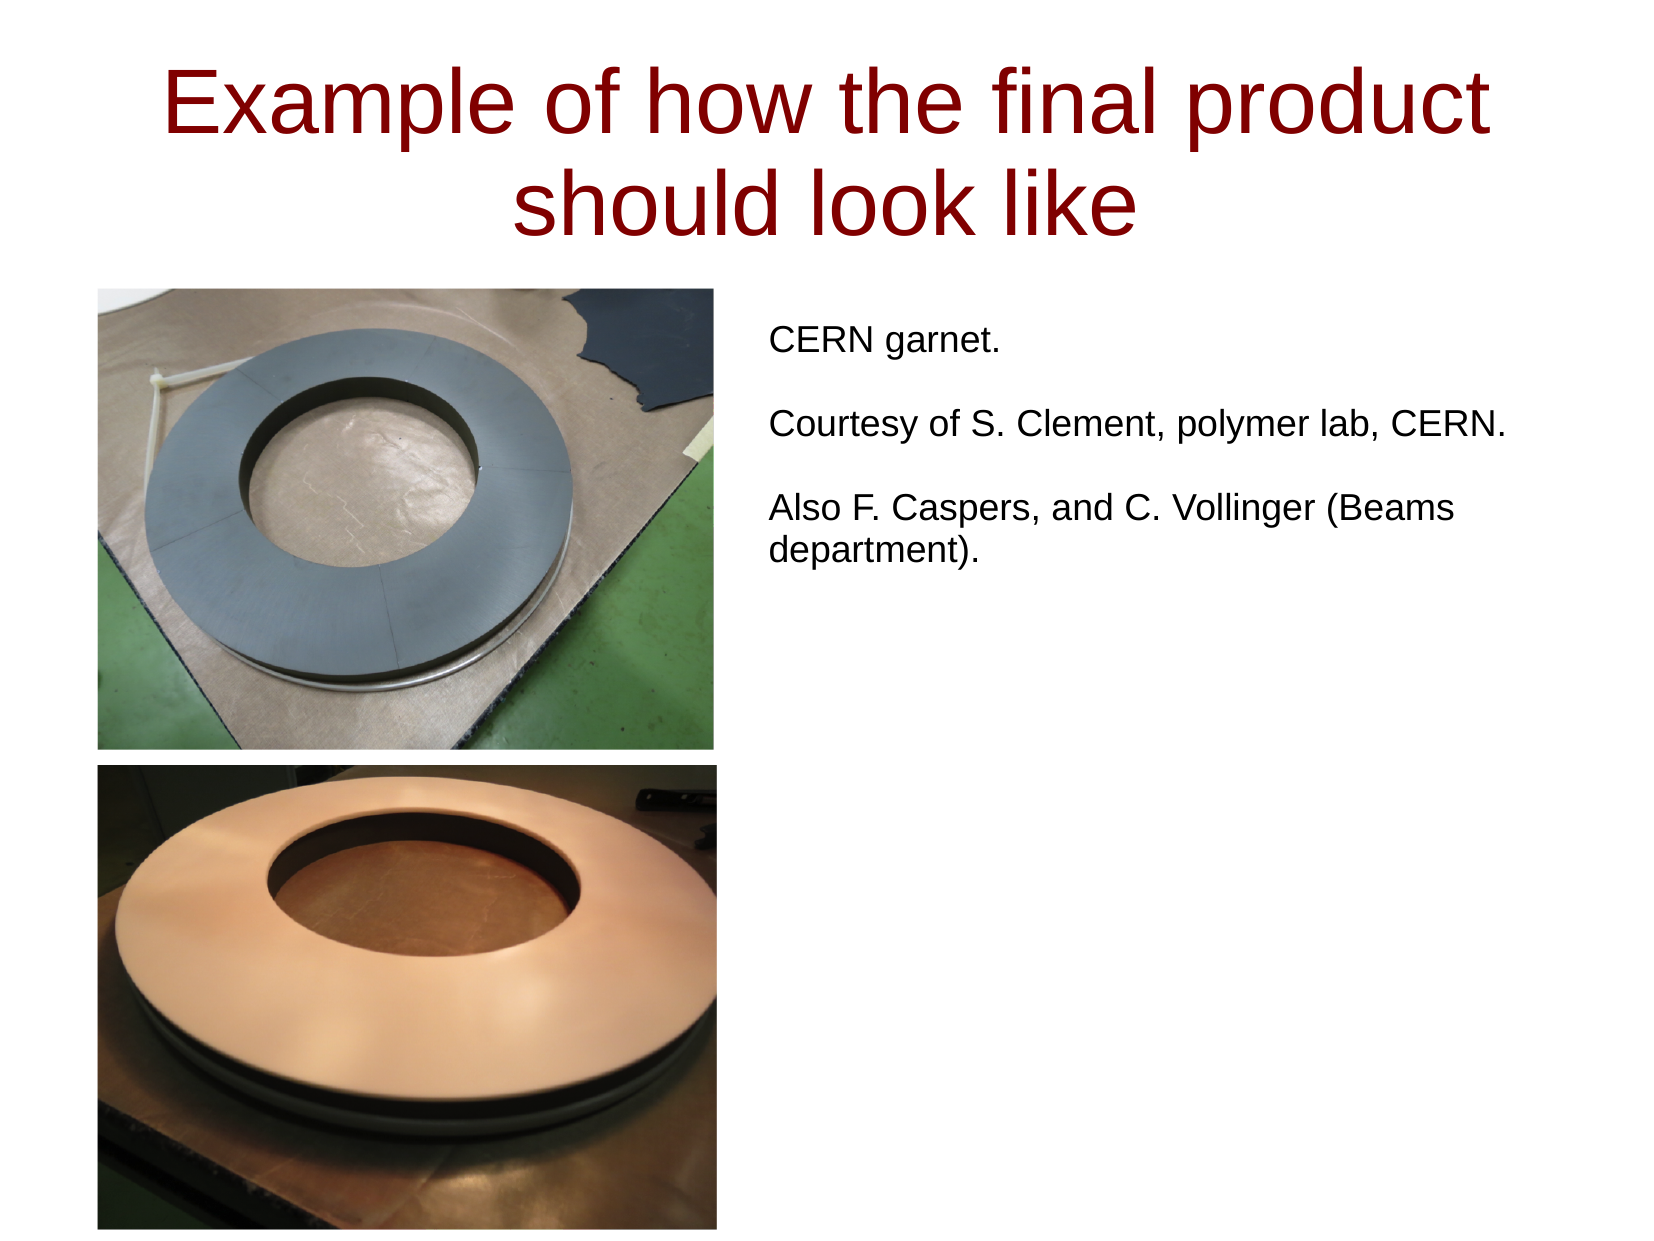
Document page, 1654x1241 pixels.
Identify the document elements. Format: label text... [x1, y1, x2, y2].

picture [97, 288, 714, 751]
title Example of how the final product should look like [82, 49, 1571, 257]
text_box CERN garnet. Courtesy of S. Clement, polymer lab, CERN. Also F. Caspers, and C. Vollinger (Beams department). [753, 311, 1594, 578]
picture [97, 764, 717, 1231]
